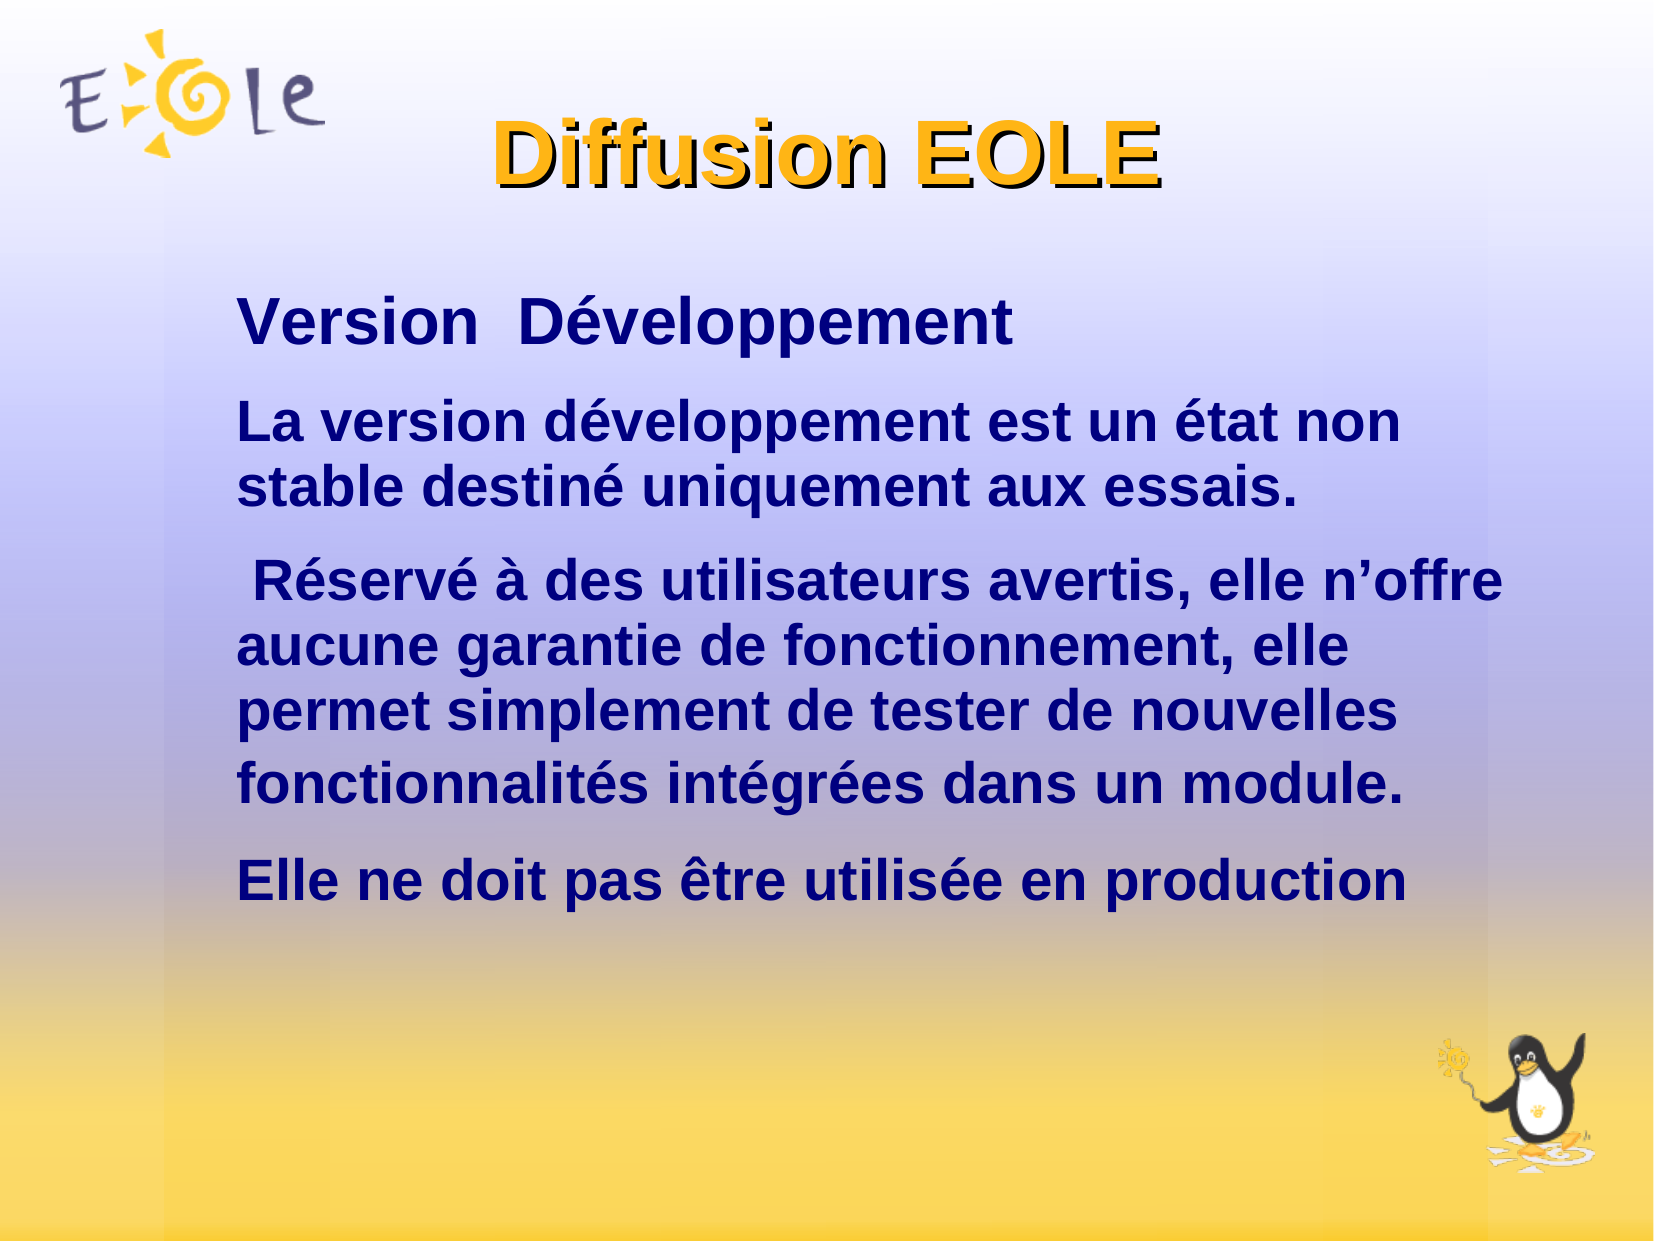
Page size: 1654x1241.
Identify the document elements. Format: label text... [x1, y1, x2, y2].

subtitle [82, 290, 1571, 1109]
title Diffusion EOLE [82, 49, 1571, 257]
picture [0, 0, 1654, 1241]
list Version Développement La version développement est un état non stable destiné uniquement aux essais. Réservé à des utilisateurs avertis, elle n’offre aucune garantie de fonctionnement, elle permet simplement de tester de nouvelles fonctionnalités intégrées dans un module. Elle ne doit pas être utilisée en production [236, 219, 1518, 1080]
